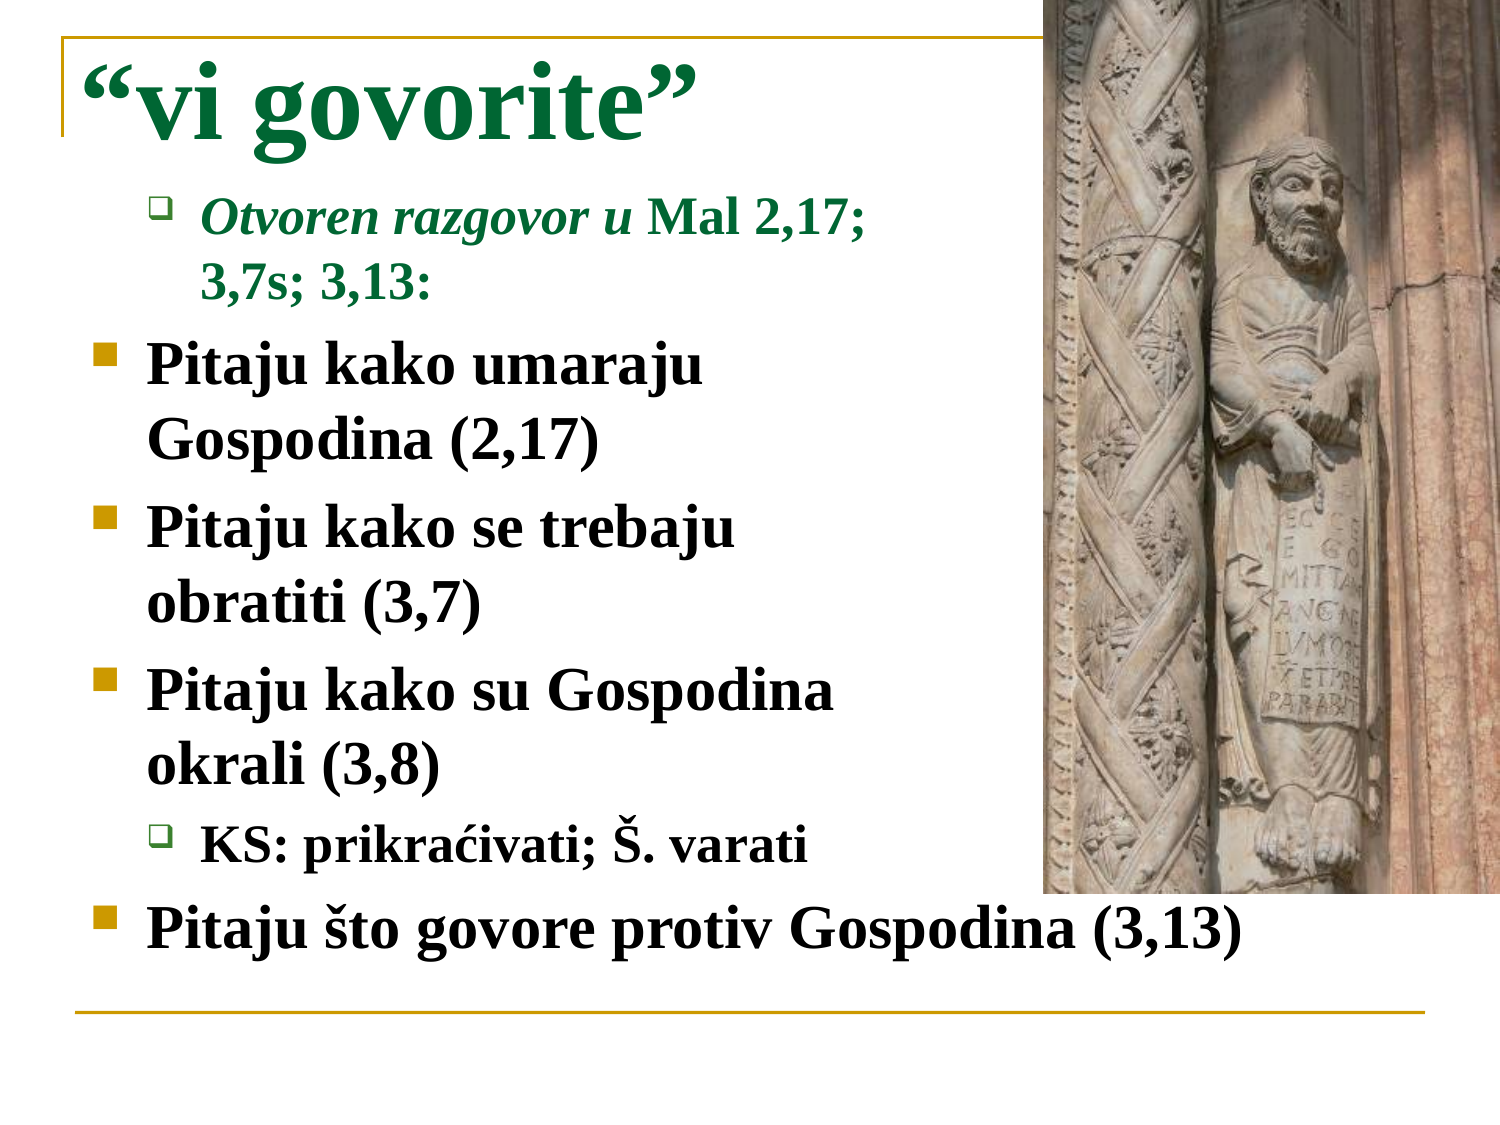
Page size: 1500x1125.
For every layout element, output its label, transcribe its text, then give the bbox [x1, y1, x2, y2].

title “vi govorite” [64, 19, 1043, 207]
list Otvoren razgovor u Mal 2,17; 3,7s; 3,13: Pitaju kako umaraju Gospodina (2,17) Pitaju kako se trebaju obratiti (3,7) Pitaju kako su Gospodina okrali (3,8) KS: prikraćivati; Š. varati Pitaju što govore protiv Gospodina (3,13) [75, 172, 1425, 1006]
picture [1043, 0, 1500, 894]
